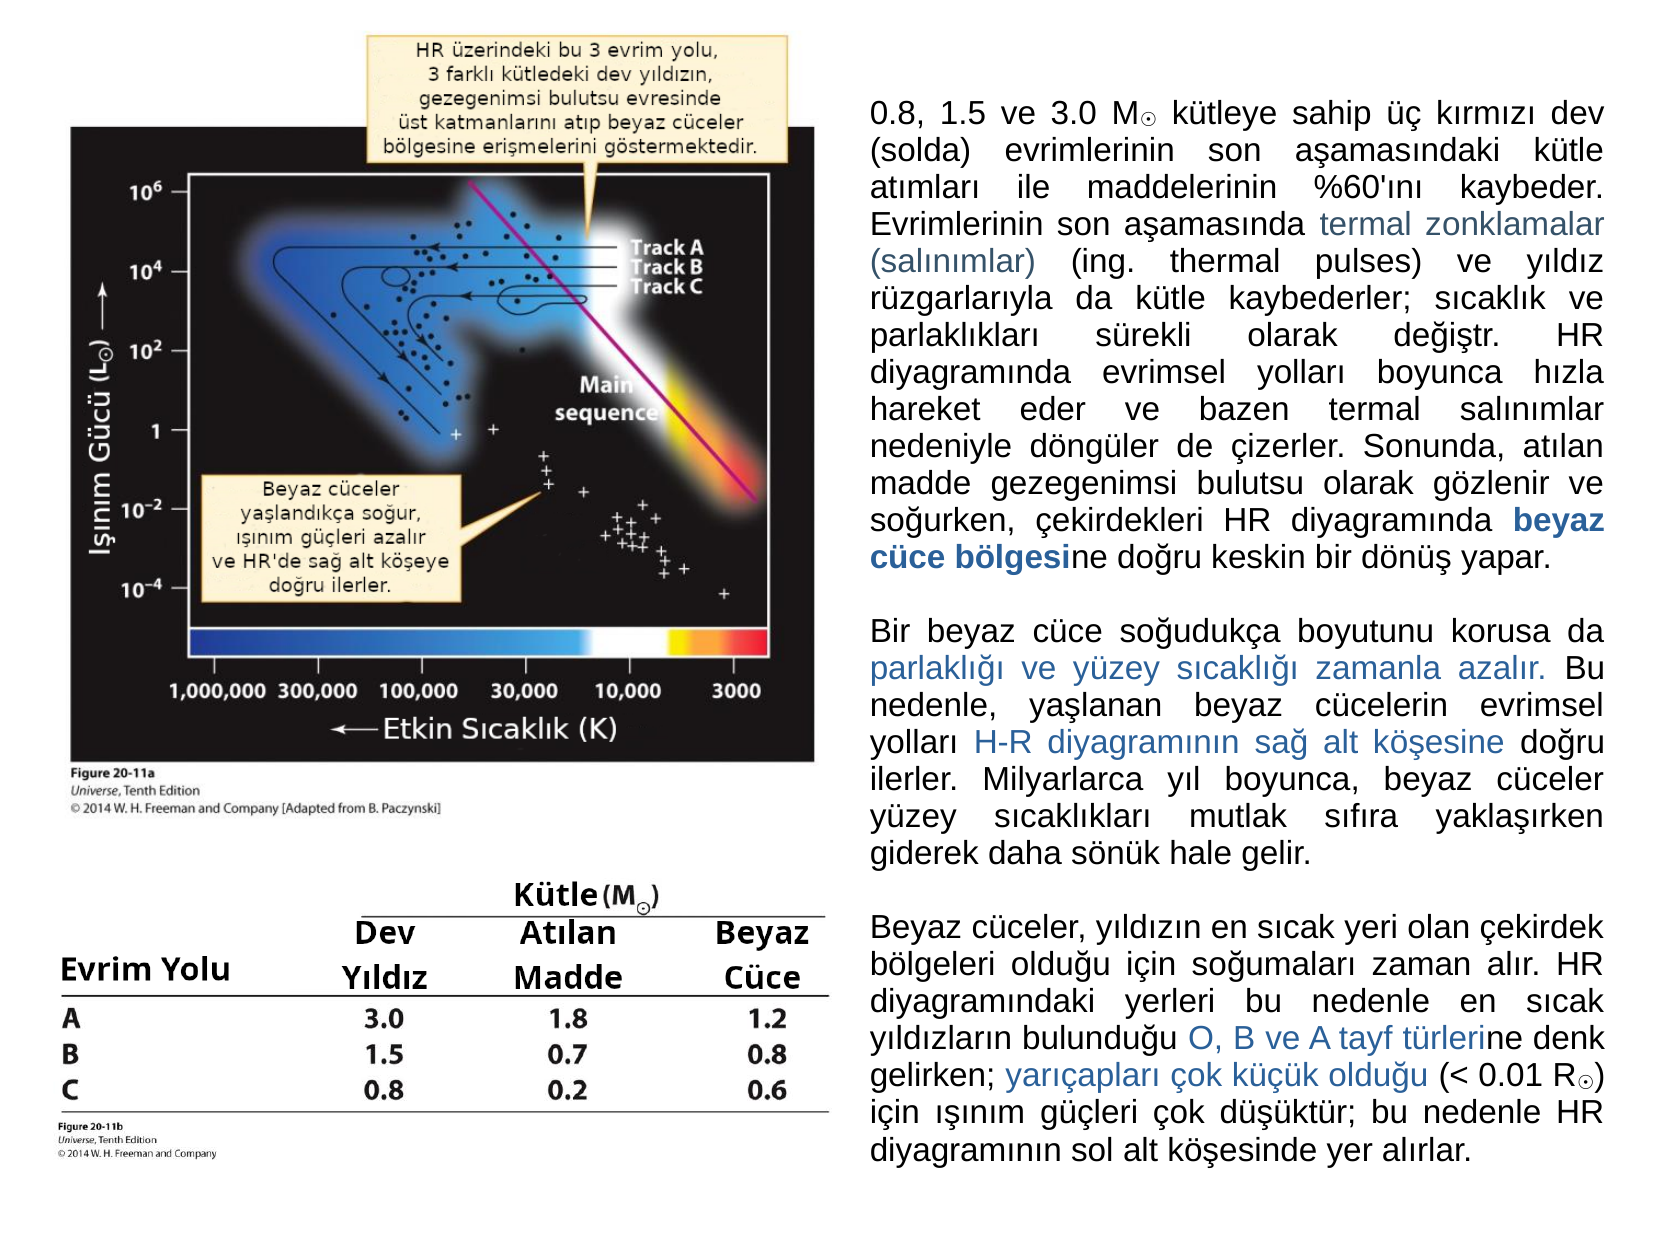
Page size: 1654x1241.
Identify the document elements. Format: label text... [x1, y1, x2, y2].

text_box 0.8, 1.5 ve 3.0 M☉ kütleye sahip üç kırmızı dev (solda) evrimlerinin son aşamasındaki kütle atımları ile maddelerinin %60'ını kaybeder. Evrimlerinin son aşamasında termal zonklamalar (salınımlar) (ing. thermal pulses) ve yıldız rüzgarlarıyla da kütle kaybederler; sıcaklık ve parlaklıkları sürekli olarak değiştr. HR diyagramında evrimsel yolları boyunca hızla hareket eder ve bazen termal salınımlar nedeniyle döngüler de çizerler. Sonunda, atılan madde gezegenimsi bulutsu olarak gözlenir ve soğurken, çekirdekleri HR diyagramında beyaz cüce bölgesine doğru keskin bir dönüş yapar. Bir beyaz cüce soğudukça boyutunu korusa da parlaklığı ve yüzey sıcaklığı zamanla azalır. Bu nedenle, yaşlanan beyaz cücelerin evrimsel yolları H-R diyagramının sağ alt köşesine doğru ilerler. Milyarlarca yıl boyunca, beyaz cüceler yüzey sıcaklıkları mutlak sıfıra yaklaşırken giderek daha sönük hale gelir. Beyaz cüceler, yıldızın en sıcak yeri olan çekirdek bölgeleri olduğu için soğumaları zaman alır. HR diyagramındaki yerleri bu nedenle en sıcak yıldızların bulunduğu O, B ve A tayf türlerine denk gelirken; yarıçapları çok küçük olduğu (< 0.01 R☉) için ışınım güçleri çok düşüktür; bu nedenle HR diyagramının sol alt köşesinde yer alırlar. [855, 86, 1621, 1198]
picture [10, 11, 856, 1171]
